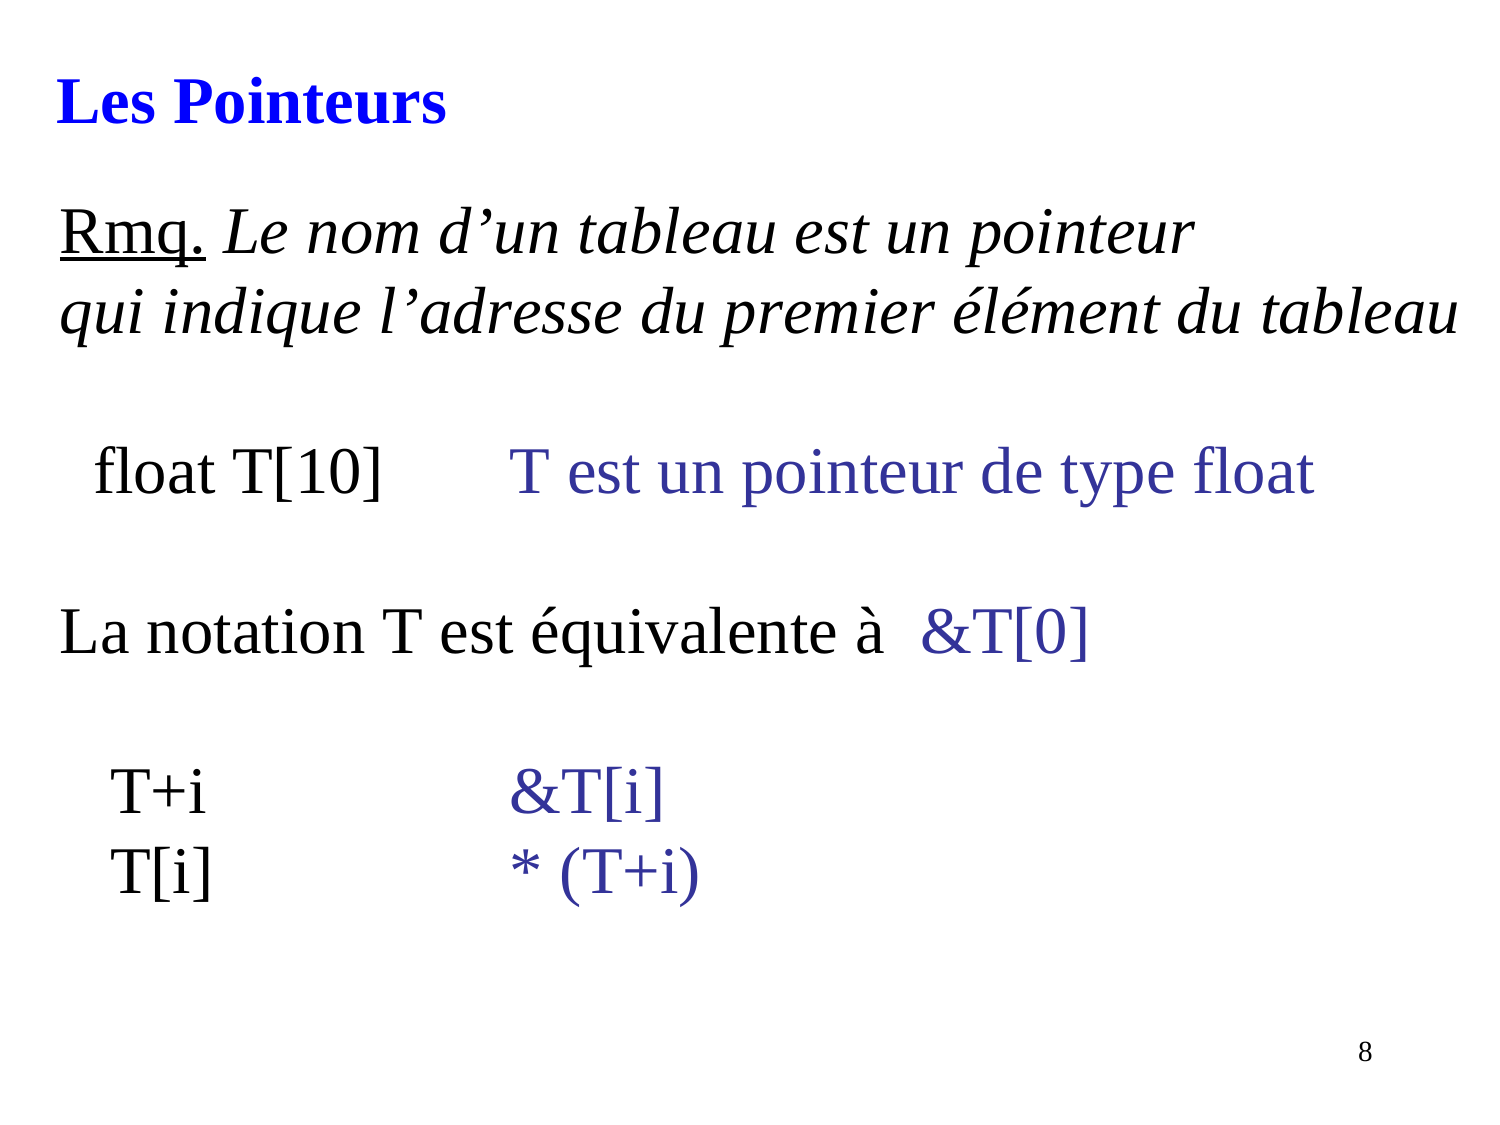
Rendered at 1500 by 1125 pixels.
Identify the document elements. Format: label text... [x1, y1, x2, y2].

text_box Rmq. Le nom d’un tableau est un pointeur qui indique l’adresse du premier élément du tableau float T[10] T est un pointeur de type float La notation T est équivalente à &T[0] T+i &T[i] T[i] * (T+i) [45, 178, 1478, 915]
text_box Les Pointeurs [41, 49, 463, 146]
